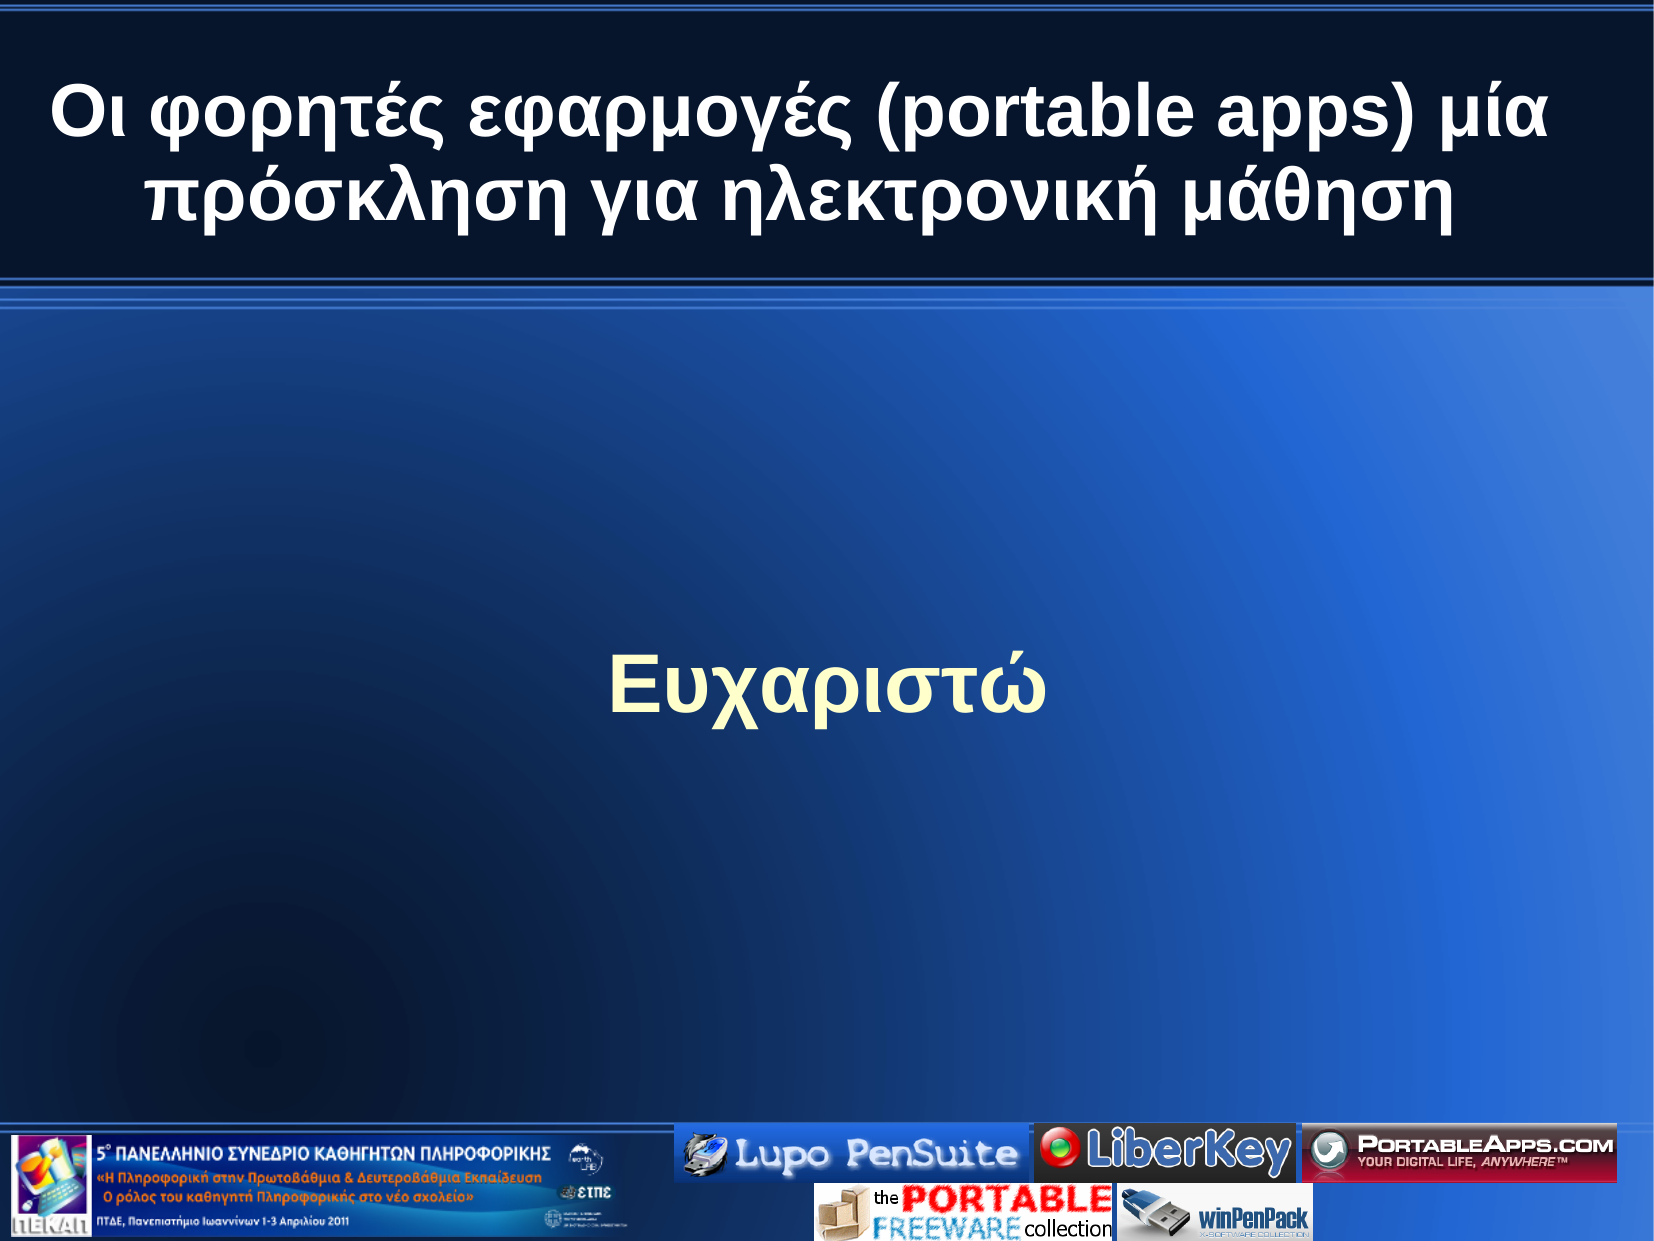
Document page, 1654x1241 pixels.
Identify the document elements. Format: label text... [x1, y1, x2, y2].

text_box Ευχαριστώ [607, 637, 1051, 731]
title Οι φορητές εφαρμογές (portable apps) μία πρόσκληση για ηλεκτρονική μάθηση [29, 49, 1571, 257]
picture [0, 0, 1654, 1241]
